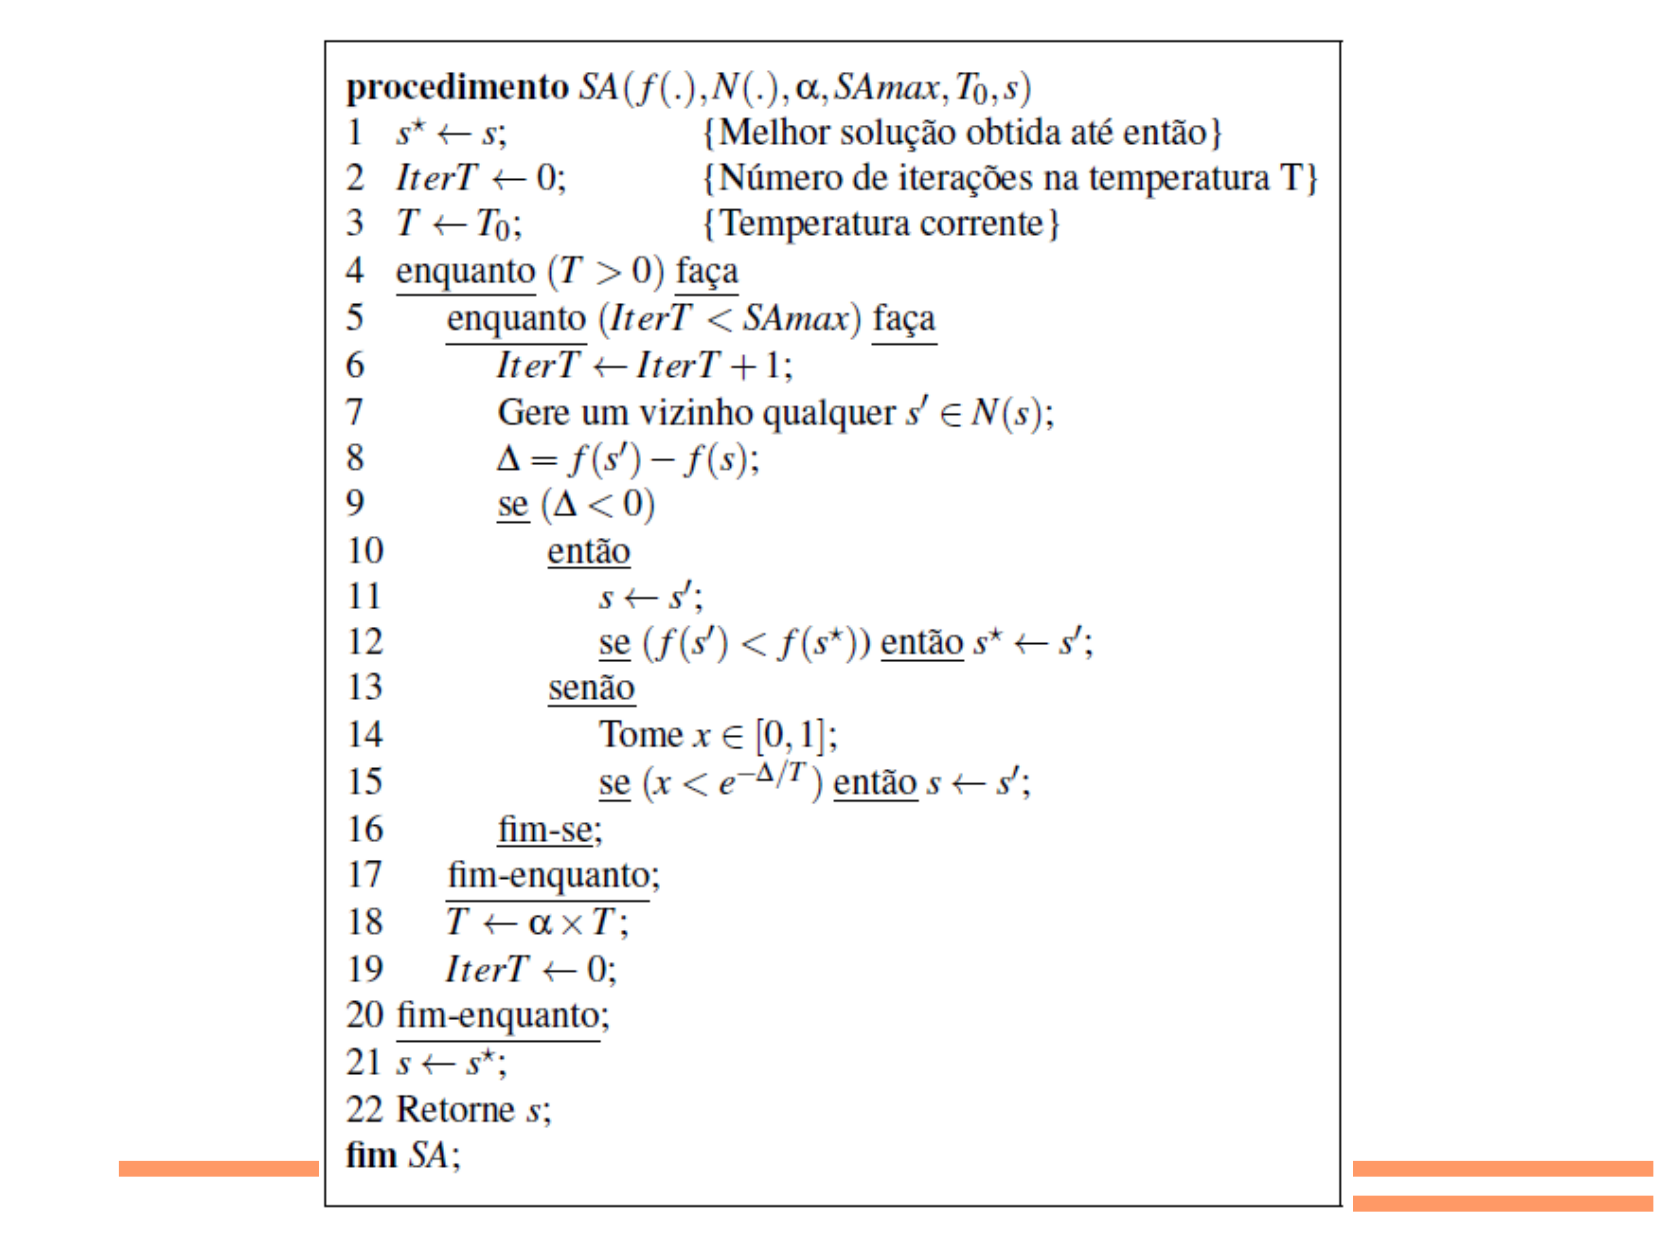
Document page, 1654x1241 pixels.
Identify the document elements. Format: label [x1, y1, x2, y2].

picture [319, 35, 1353, 1217]
